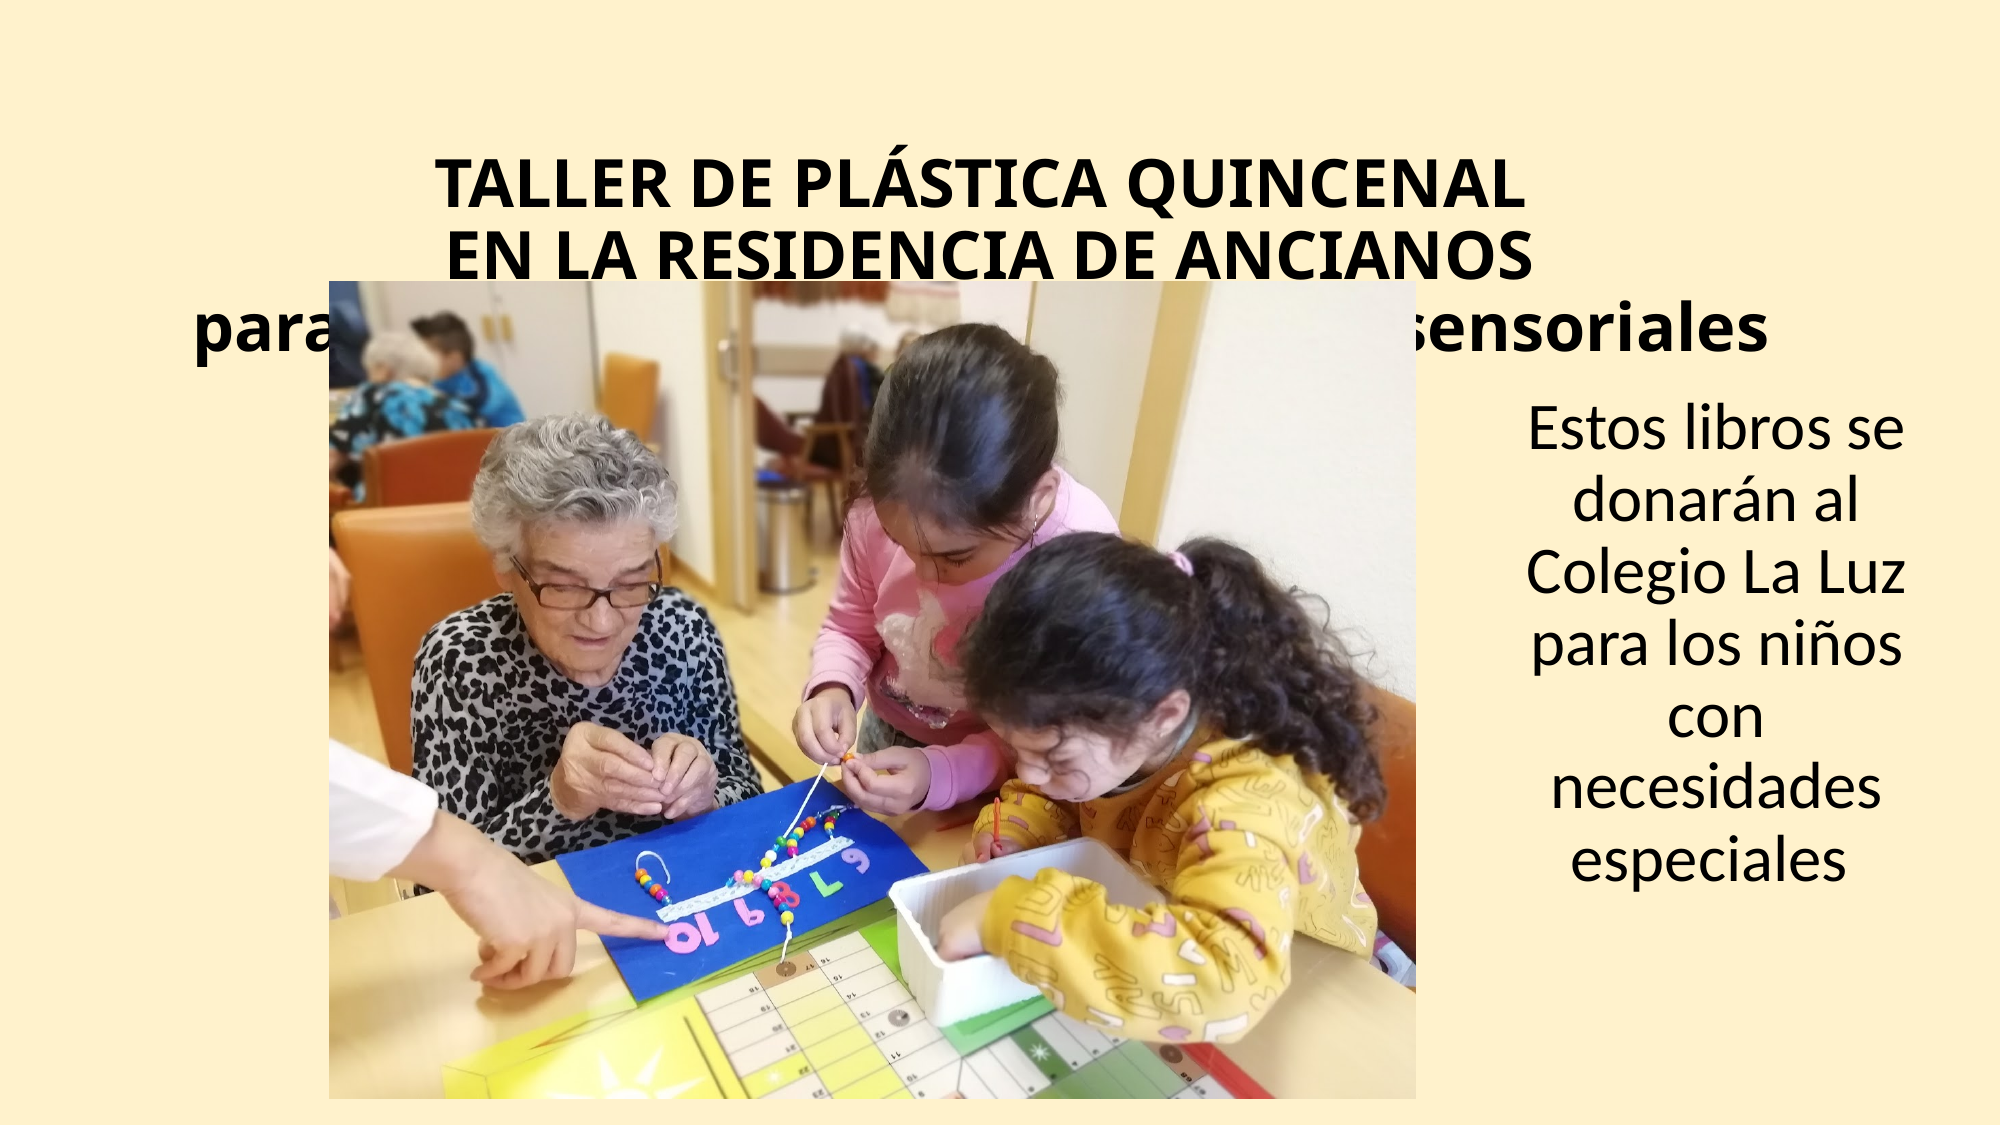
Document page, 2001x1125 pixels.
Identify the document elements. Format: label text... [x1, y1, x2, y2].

picture [329, 281, 1416, 1099]
list Estos libros se donarán al Colegio La Luz para los niños con necesidades especiales [1493, 384, 1941, 1099]
title TALLER DE PLÁSTICA QUINCENAL EN LA RESIDENCIA DE ANCIANOS para elaborar conjuntamente libros sensoriales [118, 142, 1844, 360]
